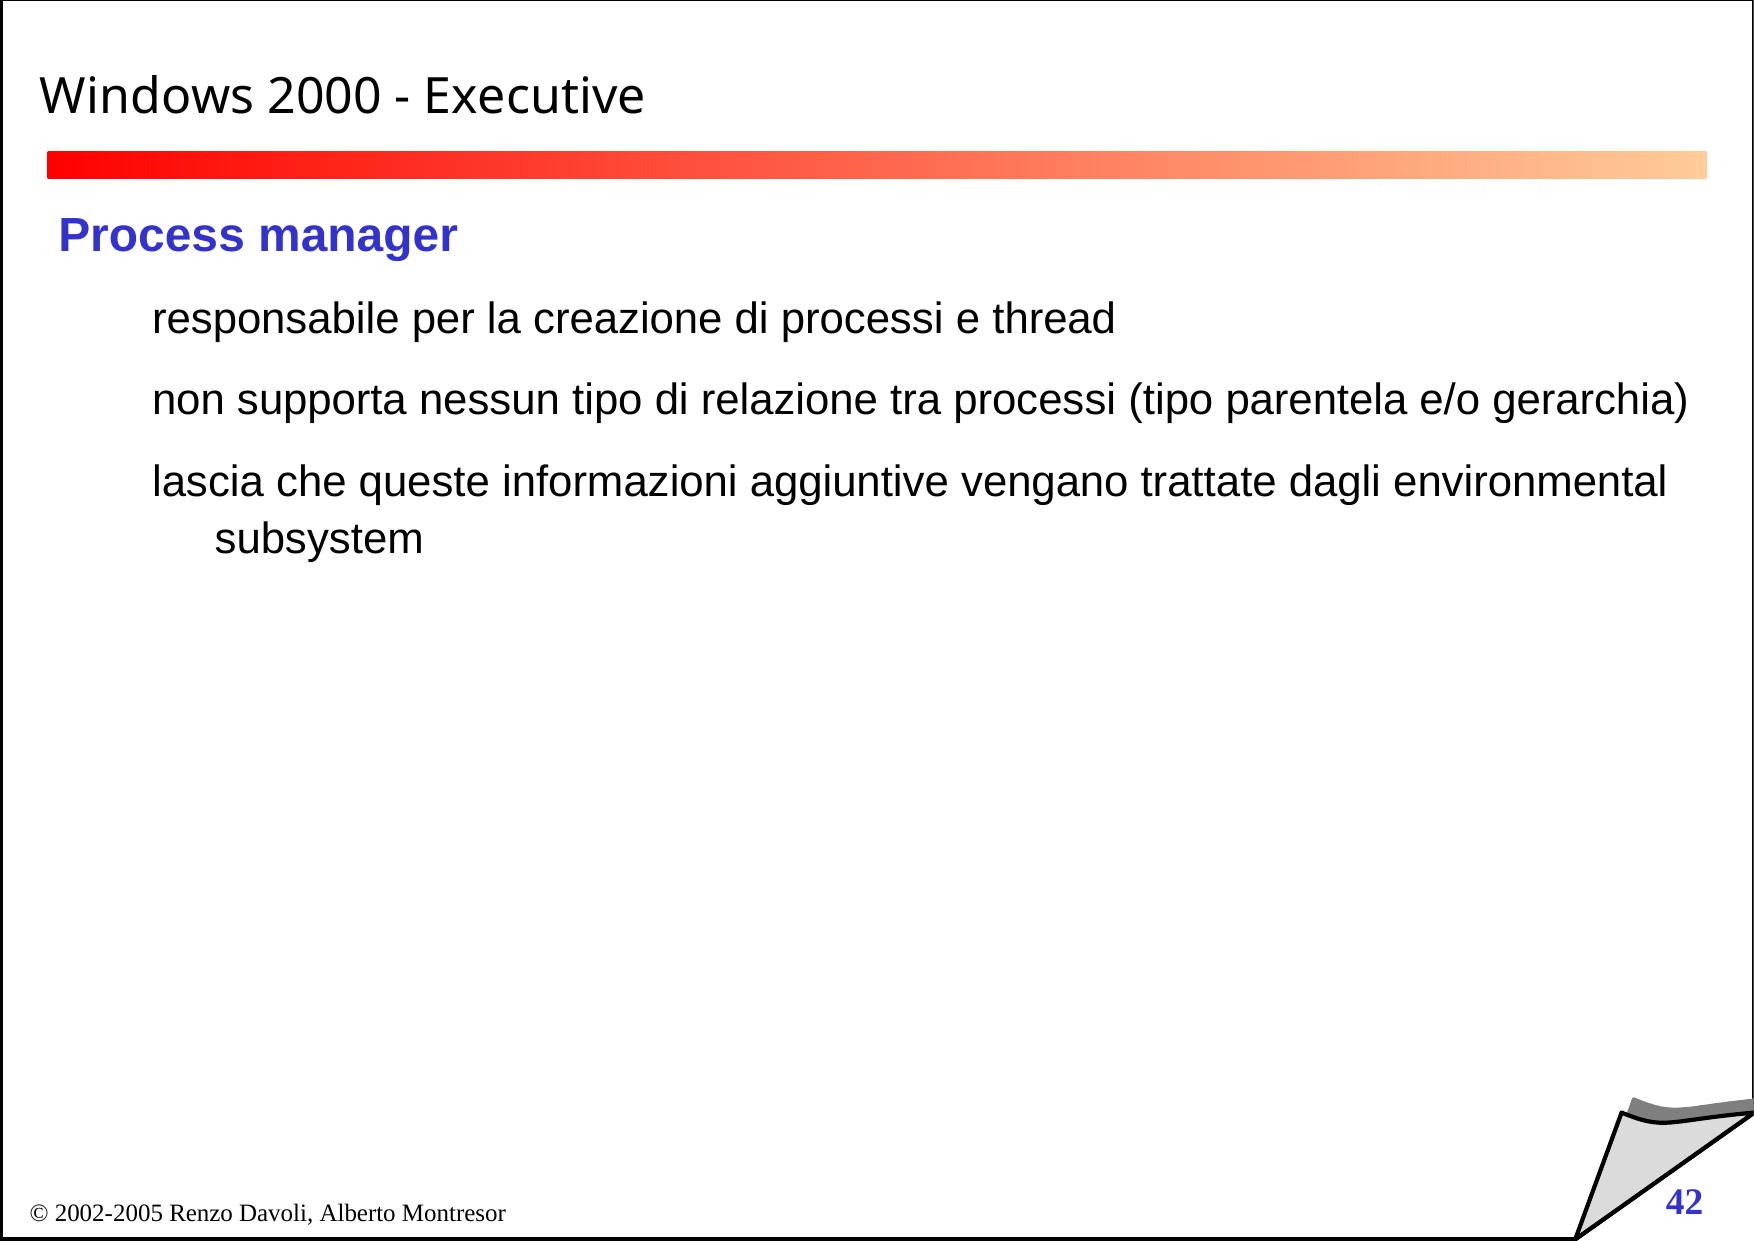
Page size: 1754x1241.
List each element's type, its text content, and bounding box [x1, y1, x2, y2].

title Windows 2000 - Executive [40, 49, 1713, 144]
list Process manager responsabile per la creazione di processi e thread non supporta nessun tipo di relazione tra processi (tipo parentela e/o gerarchia) lascia che queste informazioni aggiuntive vengano trattate dagli environmental subsystem [58, 206, 1695, 815]
